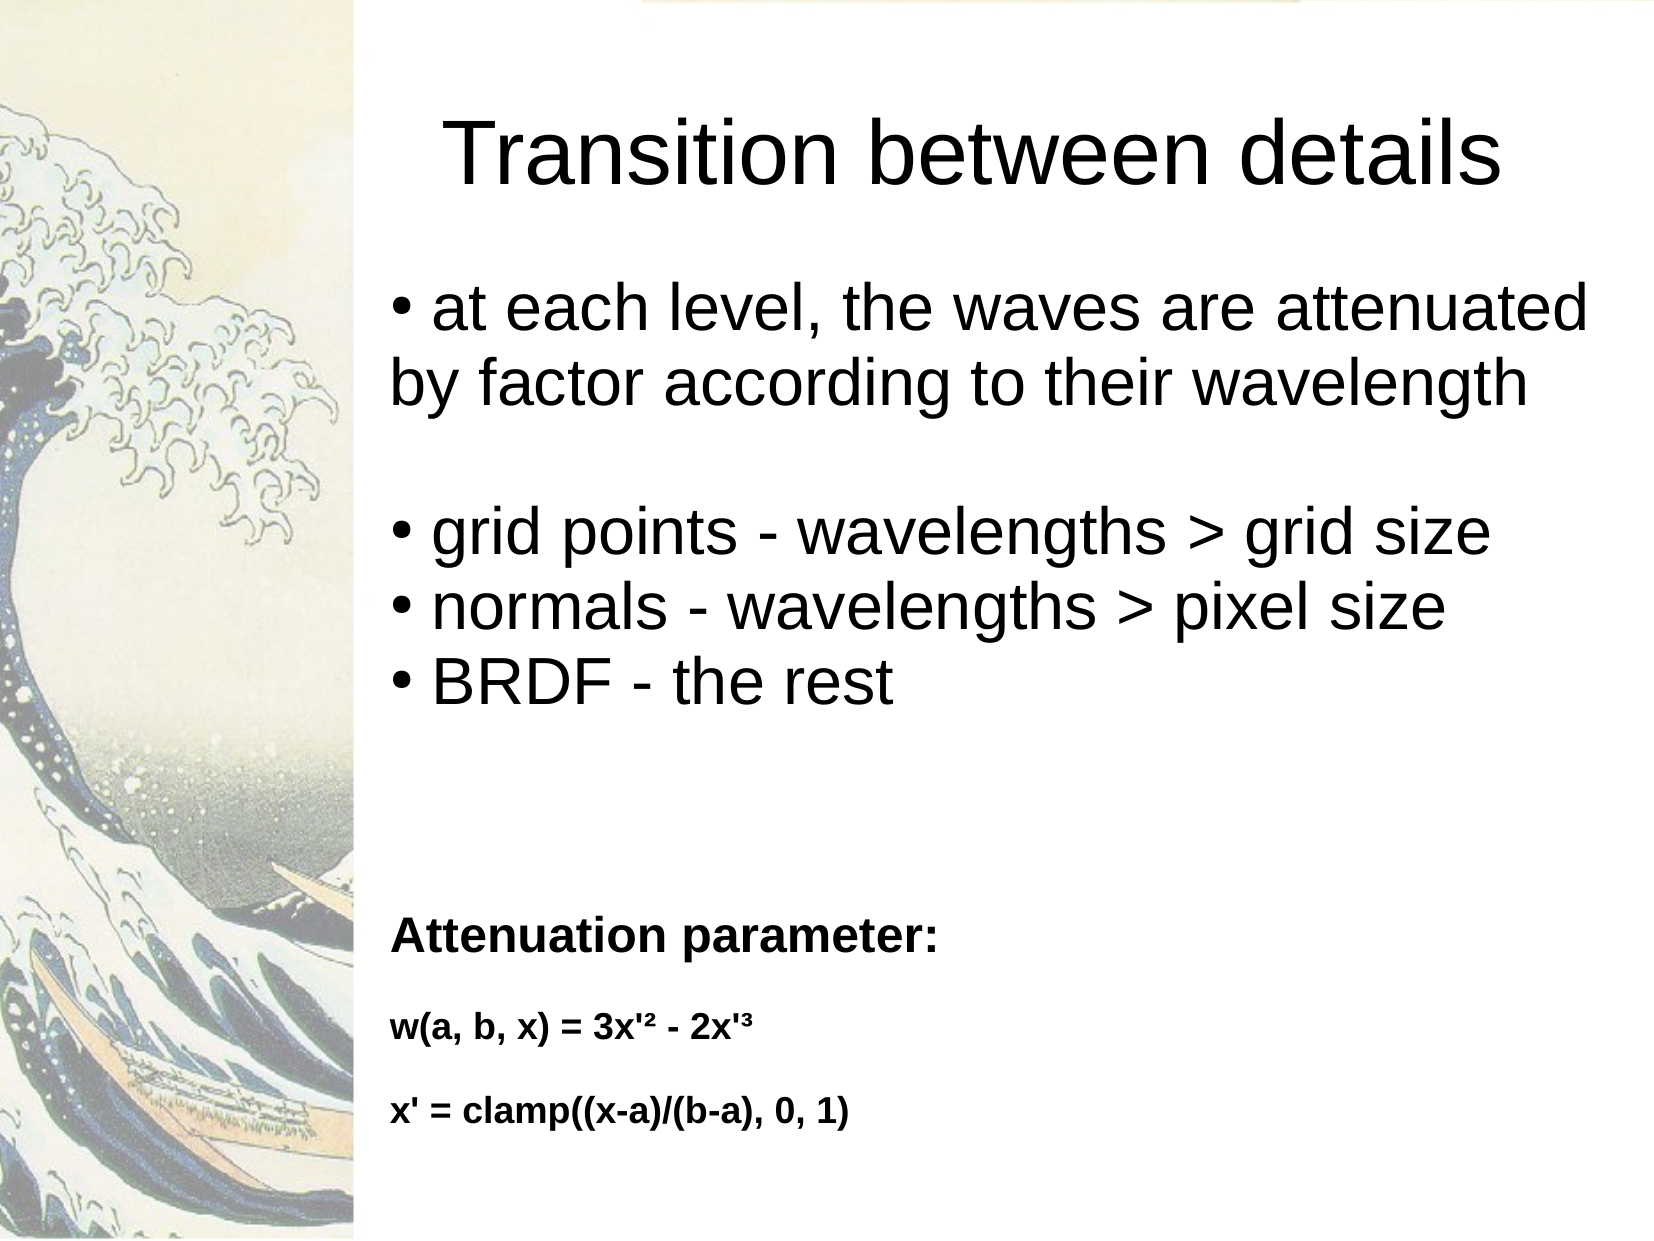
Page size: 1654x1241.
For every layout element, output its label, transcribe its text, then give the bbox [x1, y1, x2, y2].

title Transition between details [375, 49, 1571, 257]
text_box at each level, the waves are attenuated by factor according to their wavelength grid points - wavelengths > grid size normals - wavelengths > pixel size BRDF - the rest [375, 262, 1613, 726]
picture [0, 0, 1654, 1241]
text_box Attenuation parameter: w(a, b, x) = 3x'² - 2x'³ x' = clamp((x-a)/(b-a), 0, 1) [375, 900, 1613, 1144]
